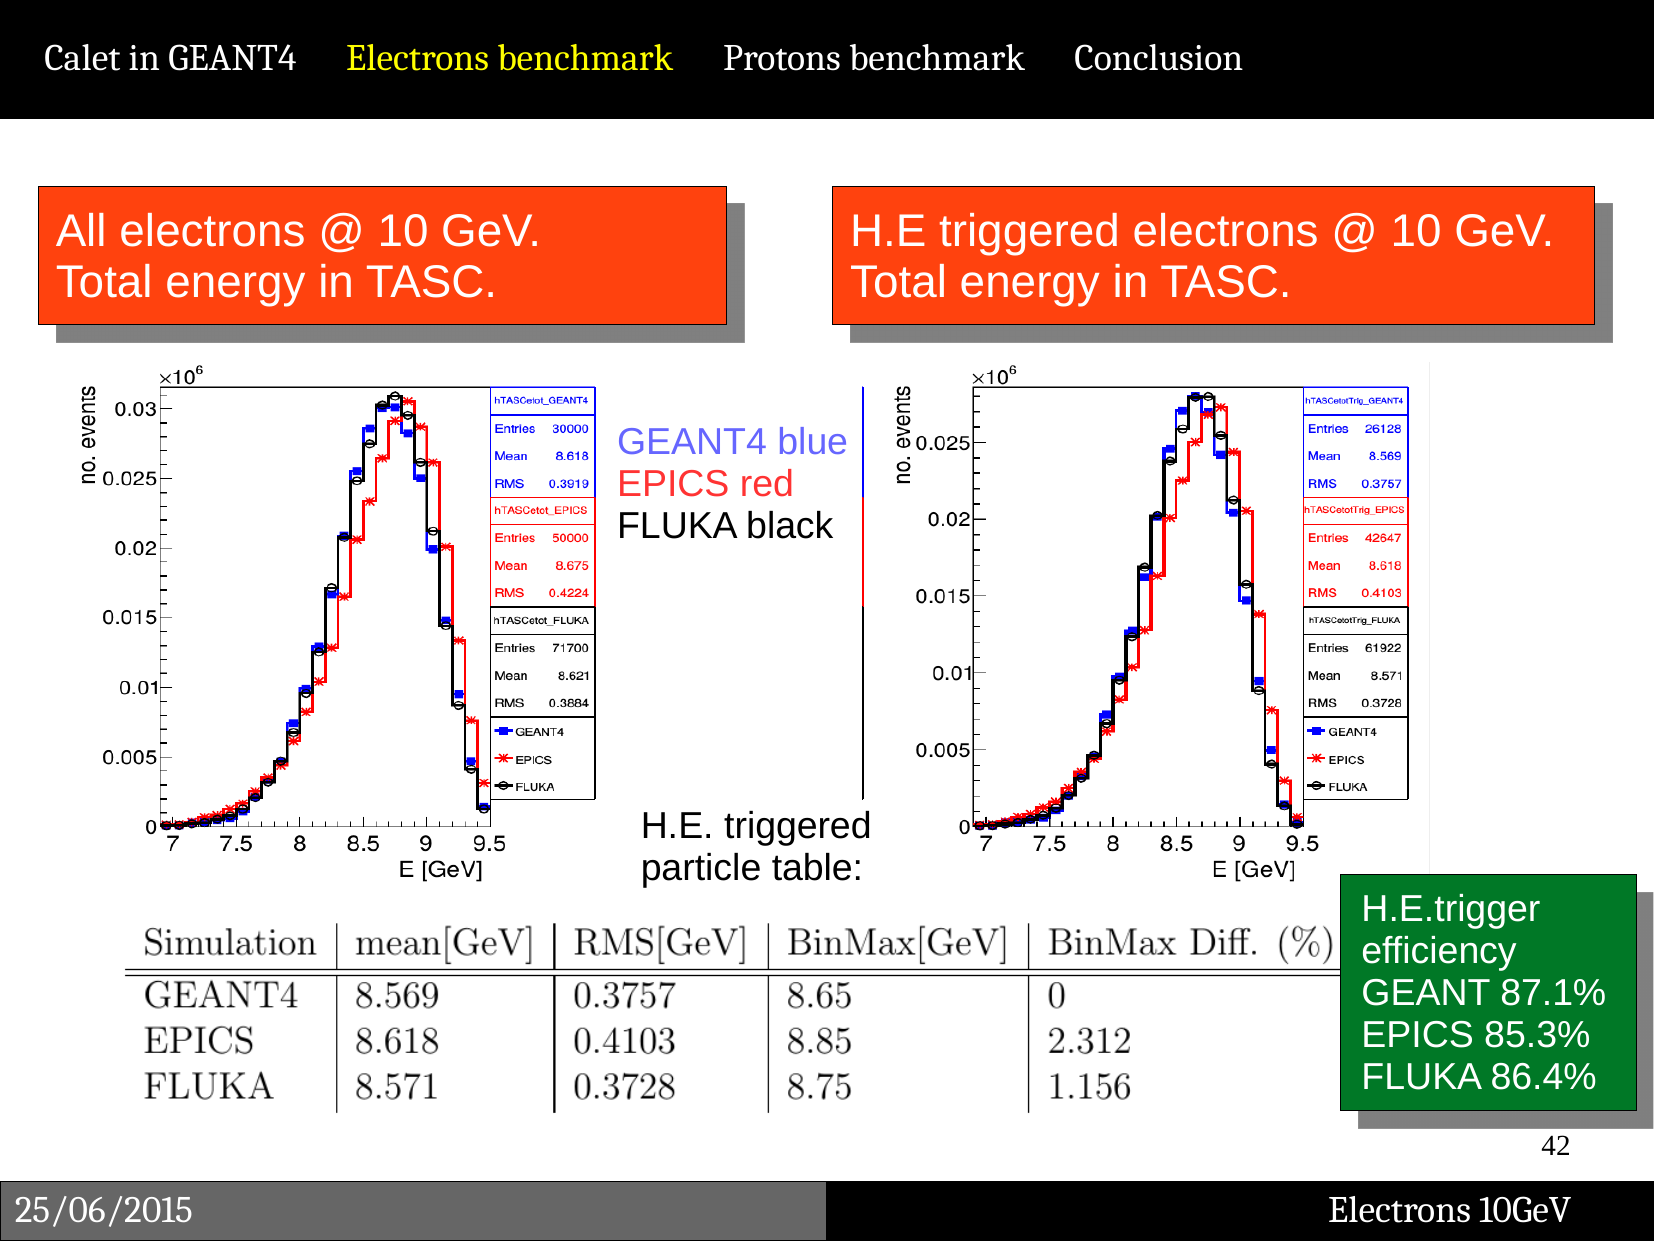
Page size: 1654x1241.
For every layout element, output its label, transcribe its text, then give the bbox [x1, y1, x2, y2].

text_box [1340, 874, 1637, 1111]
text_box H.E triggered electrons @ 10 GeV. Total energy in TASC. [835, 197, 1625, 325]
text_box Calet in GEANT4 Electrons benchmark Protons benchmark Conclusion [29, 29, 1625, 89]
text_box Electrons 10GeV [1313, 1181, 1654, 1241]
picture [72, 362, 615, 886]
text_box [0, 1181, 1313, 1241]
text_box [0, 0, 1654, 119]
text_box H.E. triggered particle table: [625, 797, 892, 897]
text_box [832, 186, 1595, 325]
text_box H.E.trigger efficiency GEANT 87.1% EPICS 85.3% FLUKA 86.4% [1346, 880, 1642, 1117]
picture [862, 362, 1430, 886]
text_box All electrons @ 10 GeV. Total energy in TASC. [41, 197, 688, 384]
text_box GEANT4 blue EPICS red FLUKA black [602, 413, 869, 555]
text_box 25/06/2015 [0, 1181, 246, 1240]
text_box [38, 186, 727, 325]
picture [100, 915, 1371, 1125]
